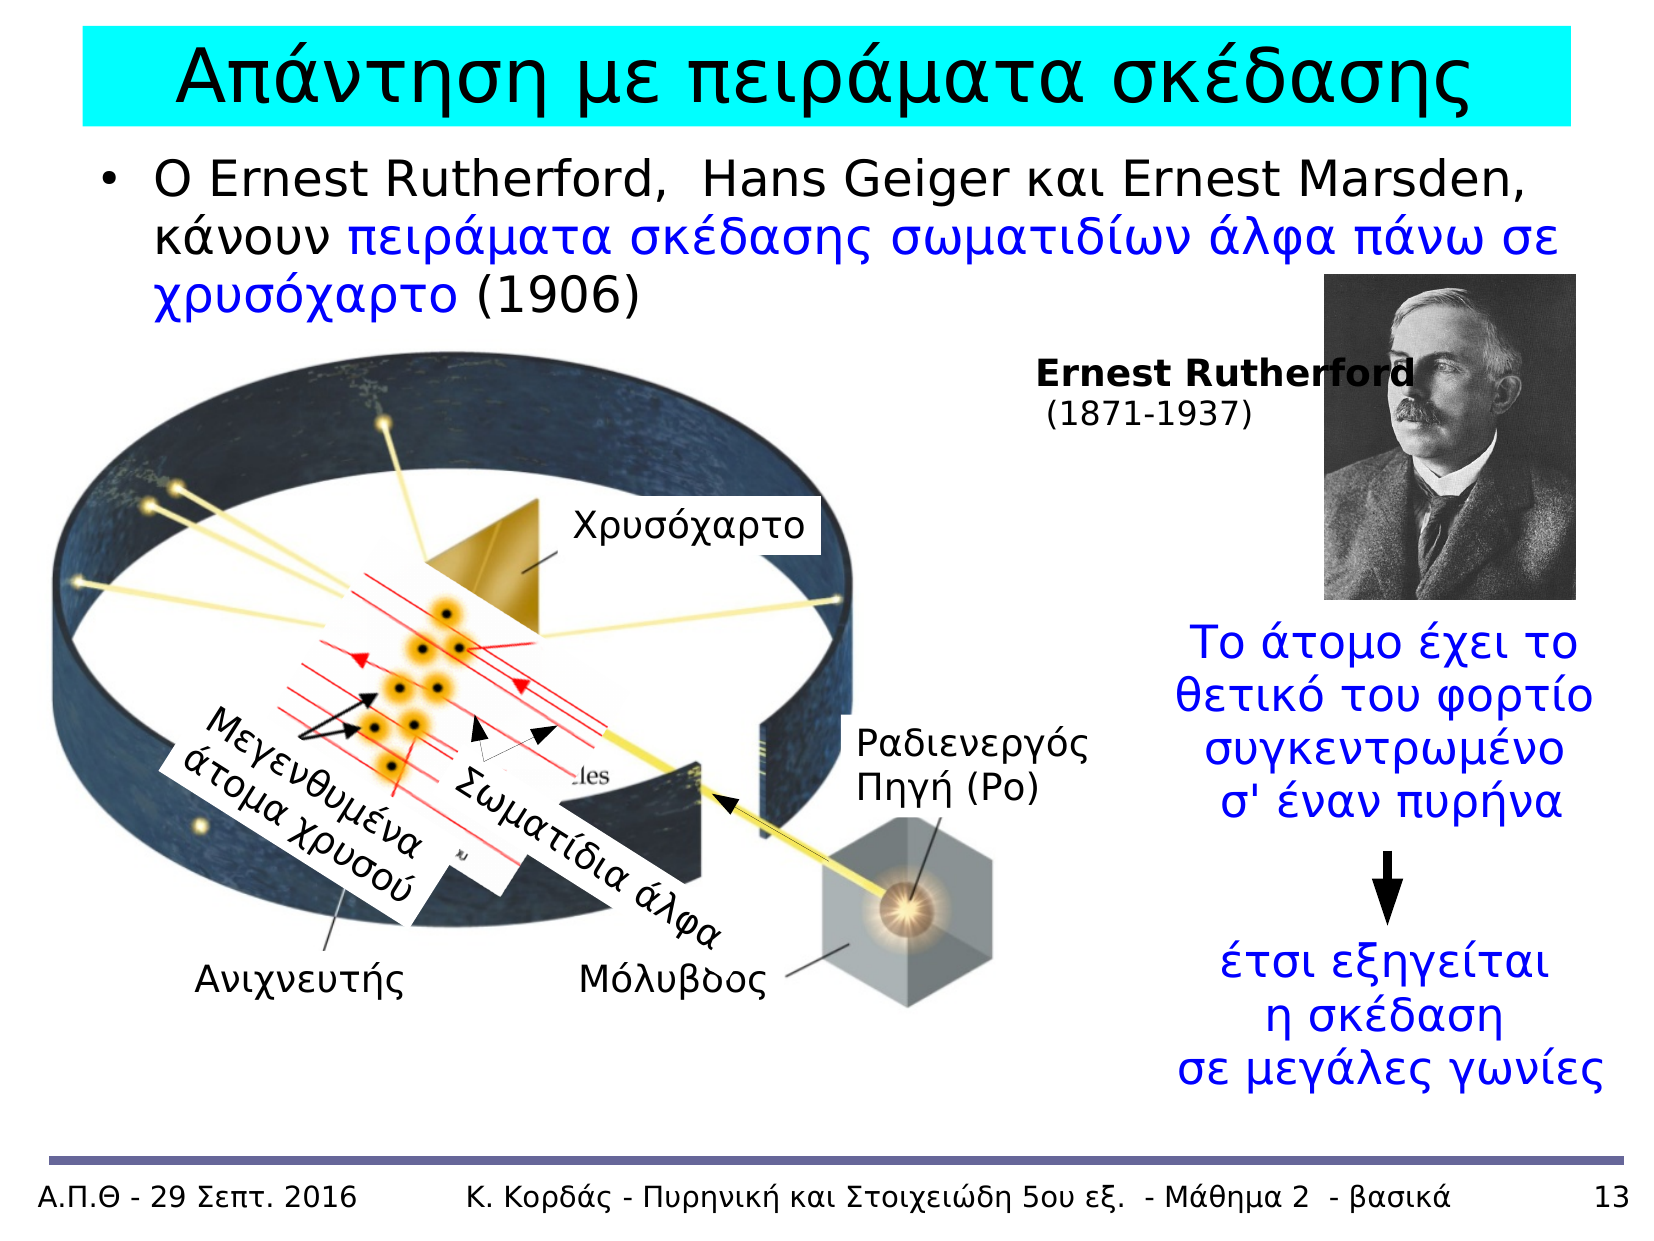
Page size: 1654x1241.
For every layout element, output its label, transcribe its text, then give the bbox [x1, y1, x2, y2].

text_box Ανιχνευτής [179, 950, 422, 1010]
picture [1324, 274, 1576, 601]
list Ο Ernest Rutherford, Hans Geiger και Ernest Marsden, κάνουν πειράματα σκέδασης σωματιδίων άλφα πάνω σε χρυσόχαρτο (1906) [82, 150, 1571, 1094]
picture [37, 339, 1007, 1015]
text_box Το άτομο έχει το θετικό του φορτίο συγκεντρωμένο σ' έναν πυρήνα έτσι εξηγείται η σκέδαση σε μεγάλες γωνίες [1159, 608, 1625, 1105]
text_box Μόλυβδος [563, 950, 785, 1010]
text_box Σωματίδια άλφα [431, 743, 759, 981]
text_box Ernest Rutherford (1871-1937) [1020, 343, 1432, 442]
text_box Μεγενθυμένα άτομα χρυσού [158, 683, 464, 930]
title Απάντηση με πειράματα σκέδασης [82, 25, 1571, 127]
text_box Ραδιενεργός Πηγή (Po) [840, 714, 1107, 818]
text_box Χρυσόχαρτο [557, 496, 821, 555]
